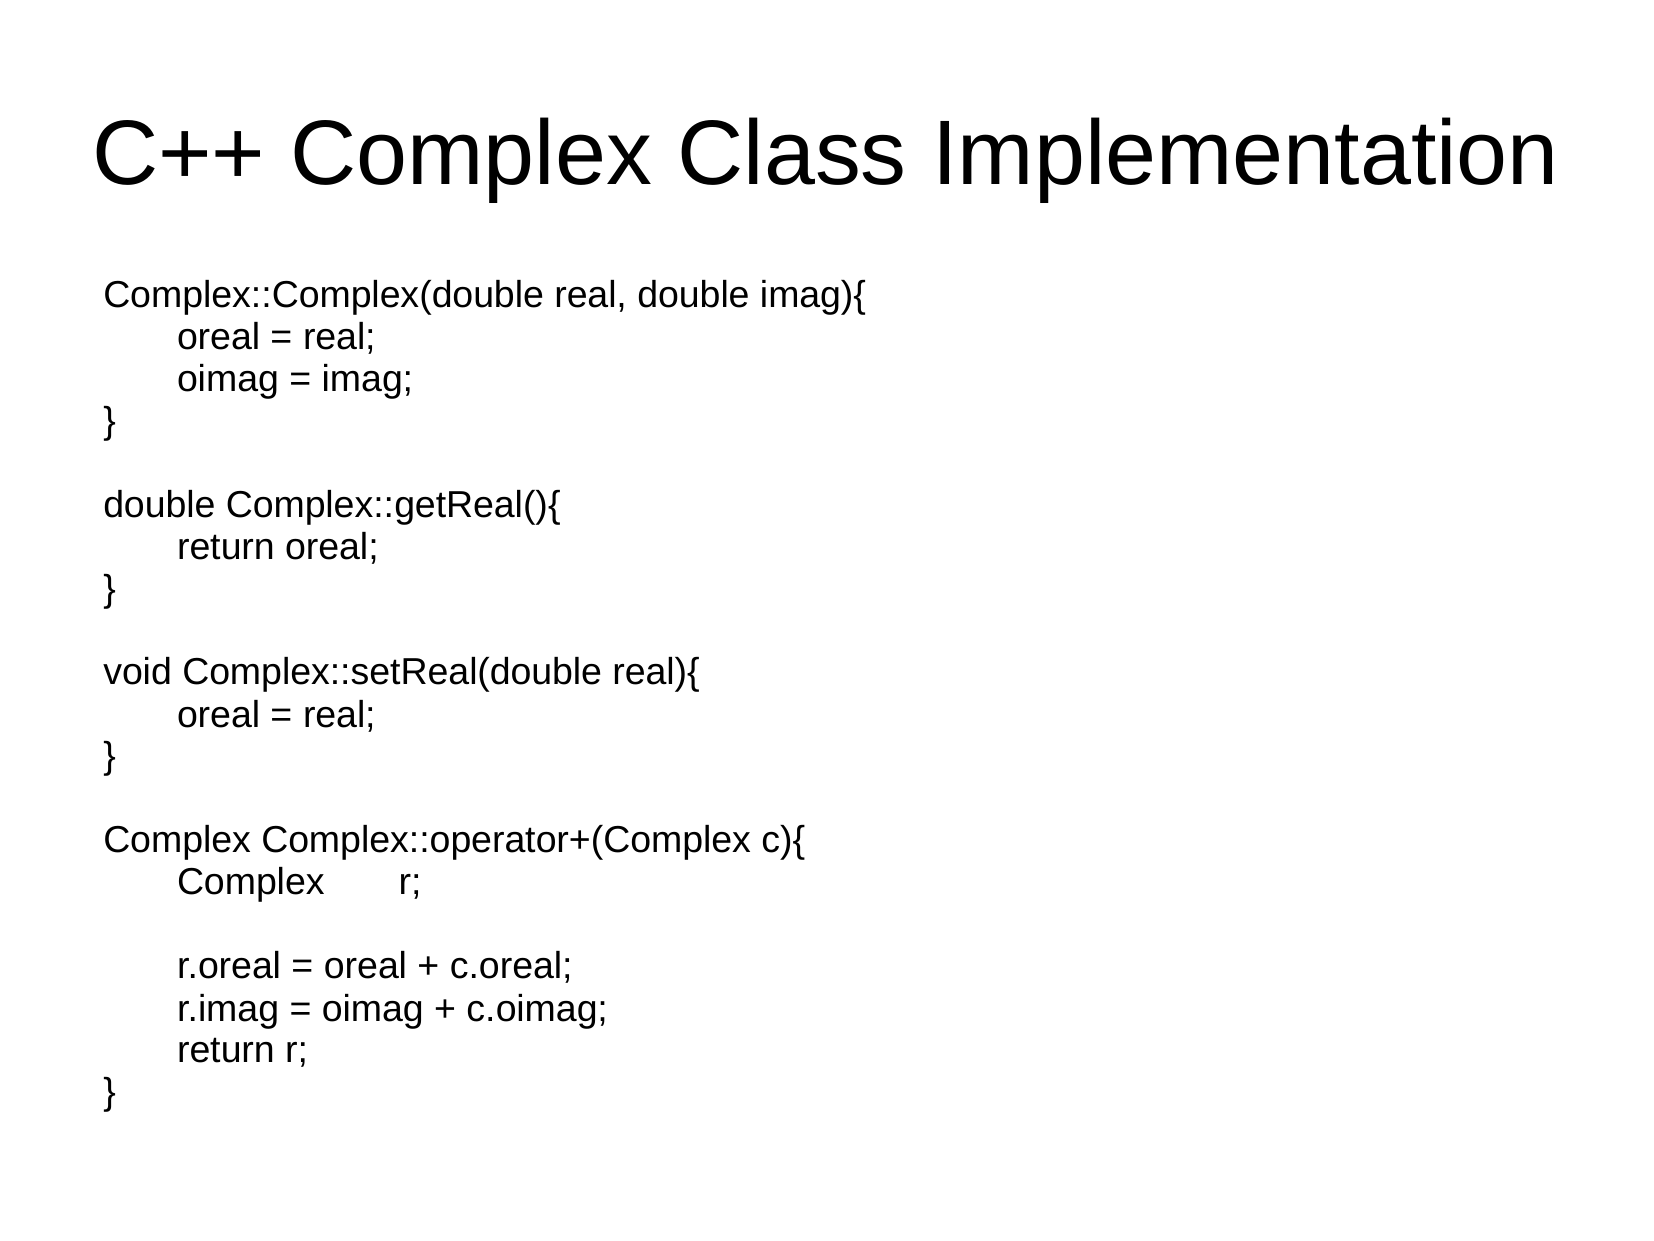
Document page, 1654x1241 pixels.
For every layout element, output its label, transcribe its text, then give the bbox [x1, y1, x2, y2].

title C++ Complex Class Implementation [82, 56, 1571, 250]
text_box Complex::Complex(double real, double imag){ oreal = real; oimag = imag; } double Complex::getReal(){ return oreal; } void Complex::setReal(double real){ oreal = real; } Complex Complex::operator+(Complex c){ Complex r; r.oreal = oreal + c.oreal; r.imag = oimag + c.oimag; return r; } [88, 265, 1565, 1121]
